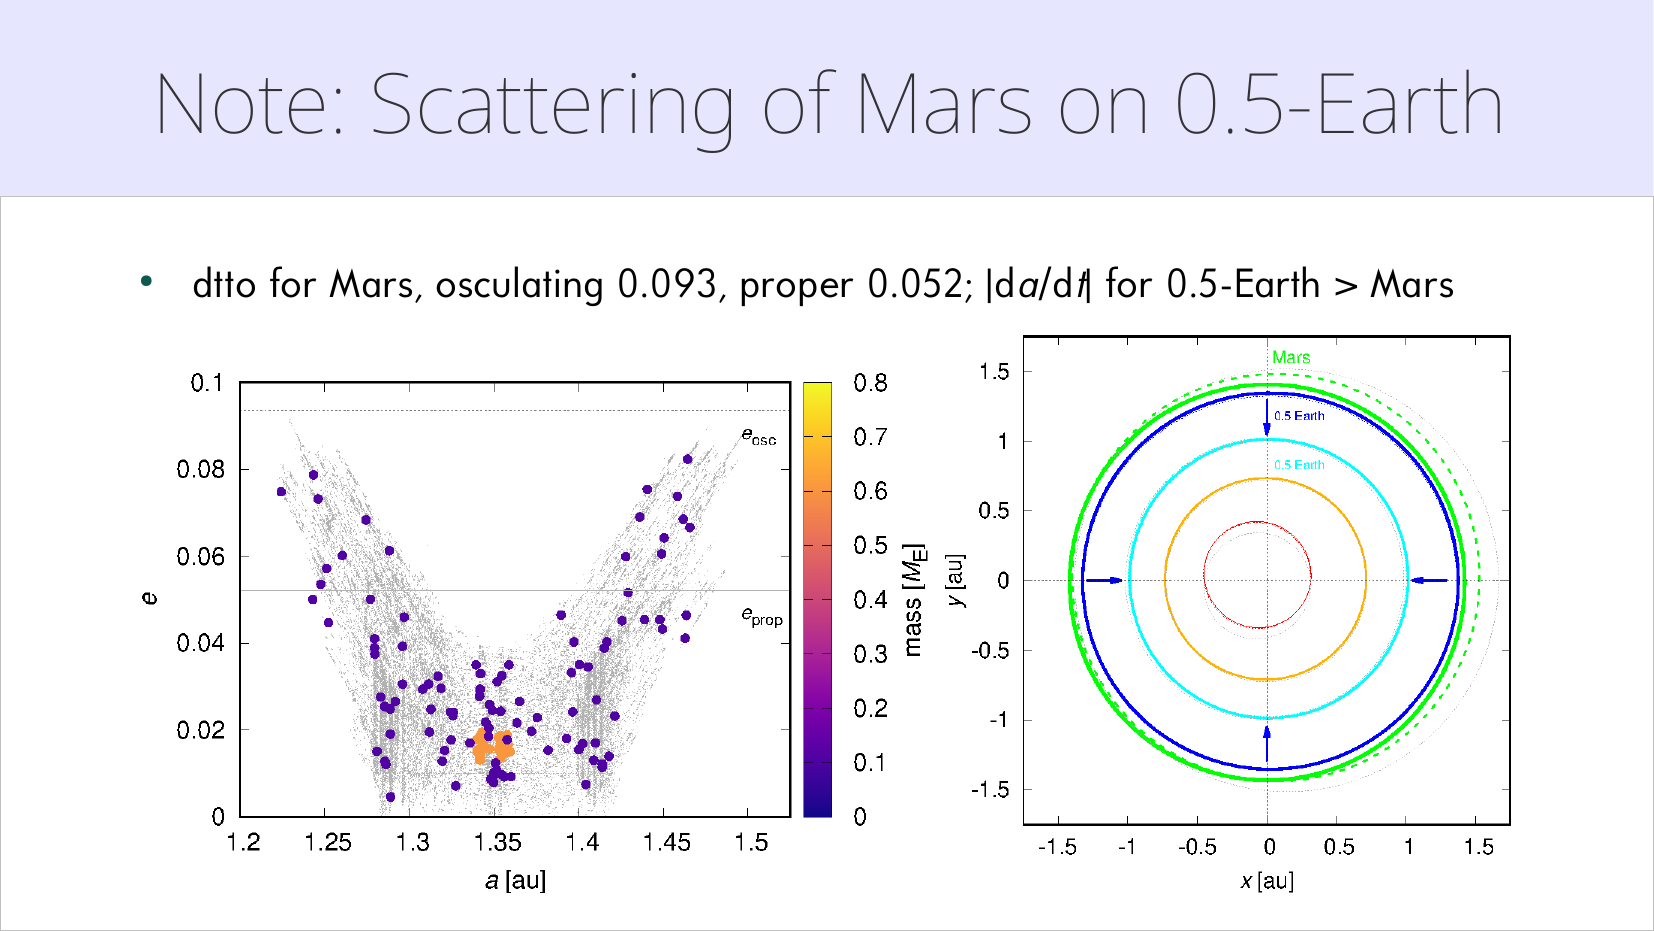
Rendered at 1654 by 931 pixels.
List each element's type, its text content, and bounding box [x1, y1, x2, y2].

picture [142, 335, 1511, 893]
list dtto for Mars, osculating 0.093, proper 0.052; |da/dt| for 0.5-Earth > Mars [121, 258, 1534, 798]
title Note: Scattering of Mars on 0.5-Earth [124, 23, 1537, 179]
